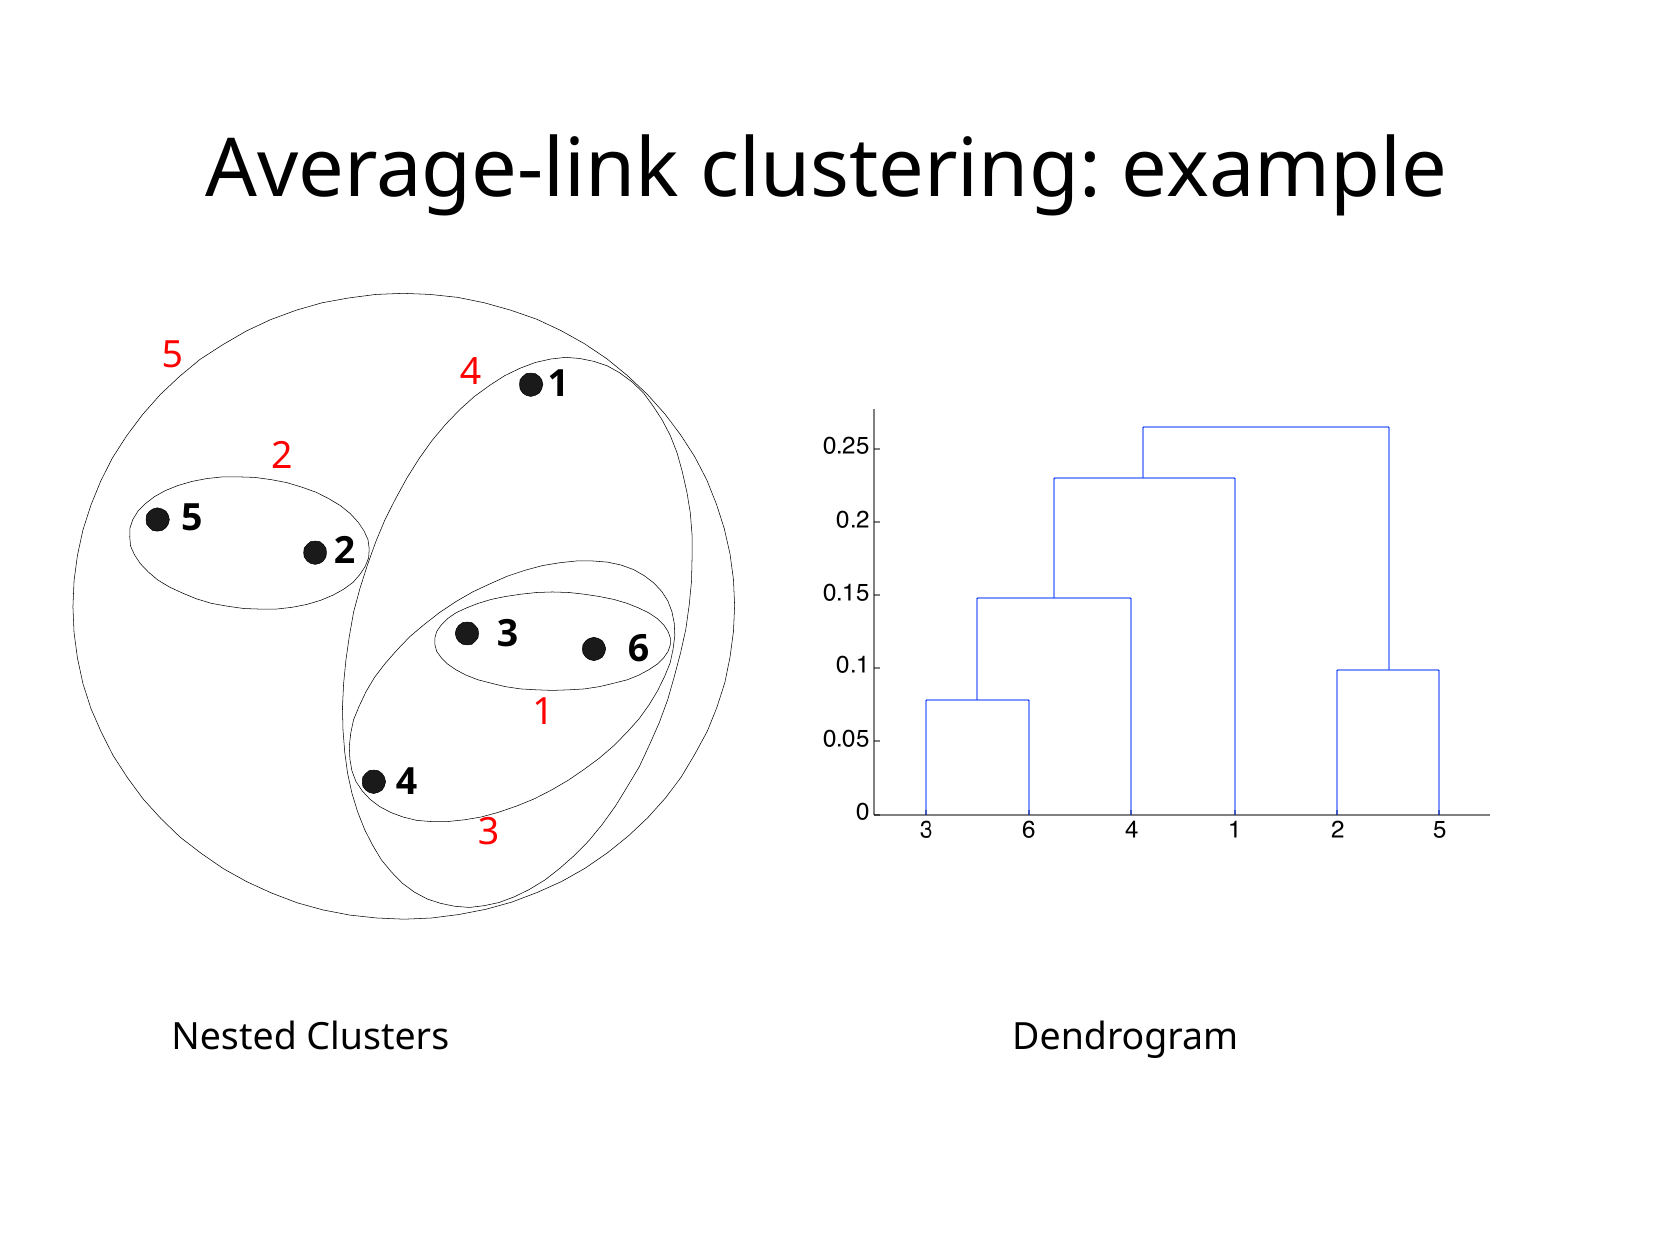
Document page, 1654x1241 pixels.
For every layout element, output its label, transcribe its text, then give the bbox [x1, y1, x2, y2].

text_box Nested Clusters [165, 1005, 774, 1066]
text_box 4 [459, 347, 482, 393]
text_box 5 [161, 329, 184, 375]
text_box 6 [627, 623, 650, 669]
text_box 3 [477, 813, 500, 852]
text_box 5 [181, 493, 203, 539]
title Average-link clustering: example [78, 92, 1576, 236]
text_box Dendrogram [1005, 1005, 1408, 1066]
text_box 2 [333, 525, 356, 571]
text_box [455, 622, 479, 645]
text_box 2 [271, 430, 293, 476]
text_box 3 [496, 608, 519, 654]
picture [771, 371, 1566, 869]
text_box [303, 541, 327, 565]
text_box [146, 507, 170, 532]
text_box [582, 637, 606, 661]
text_box 1 [532, 687, 554, 733]
text_box 1 [547, 359, 570, 405]
text_box [362, 770, 386, 794]
text_box 4 [395, 757, 418, 803]
text_box 3 [477, 806, 500, 817]
text_box [519, 373, 543, 397]
